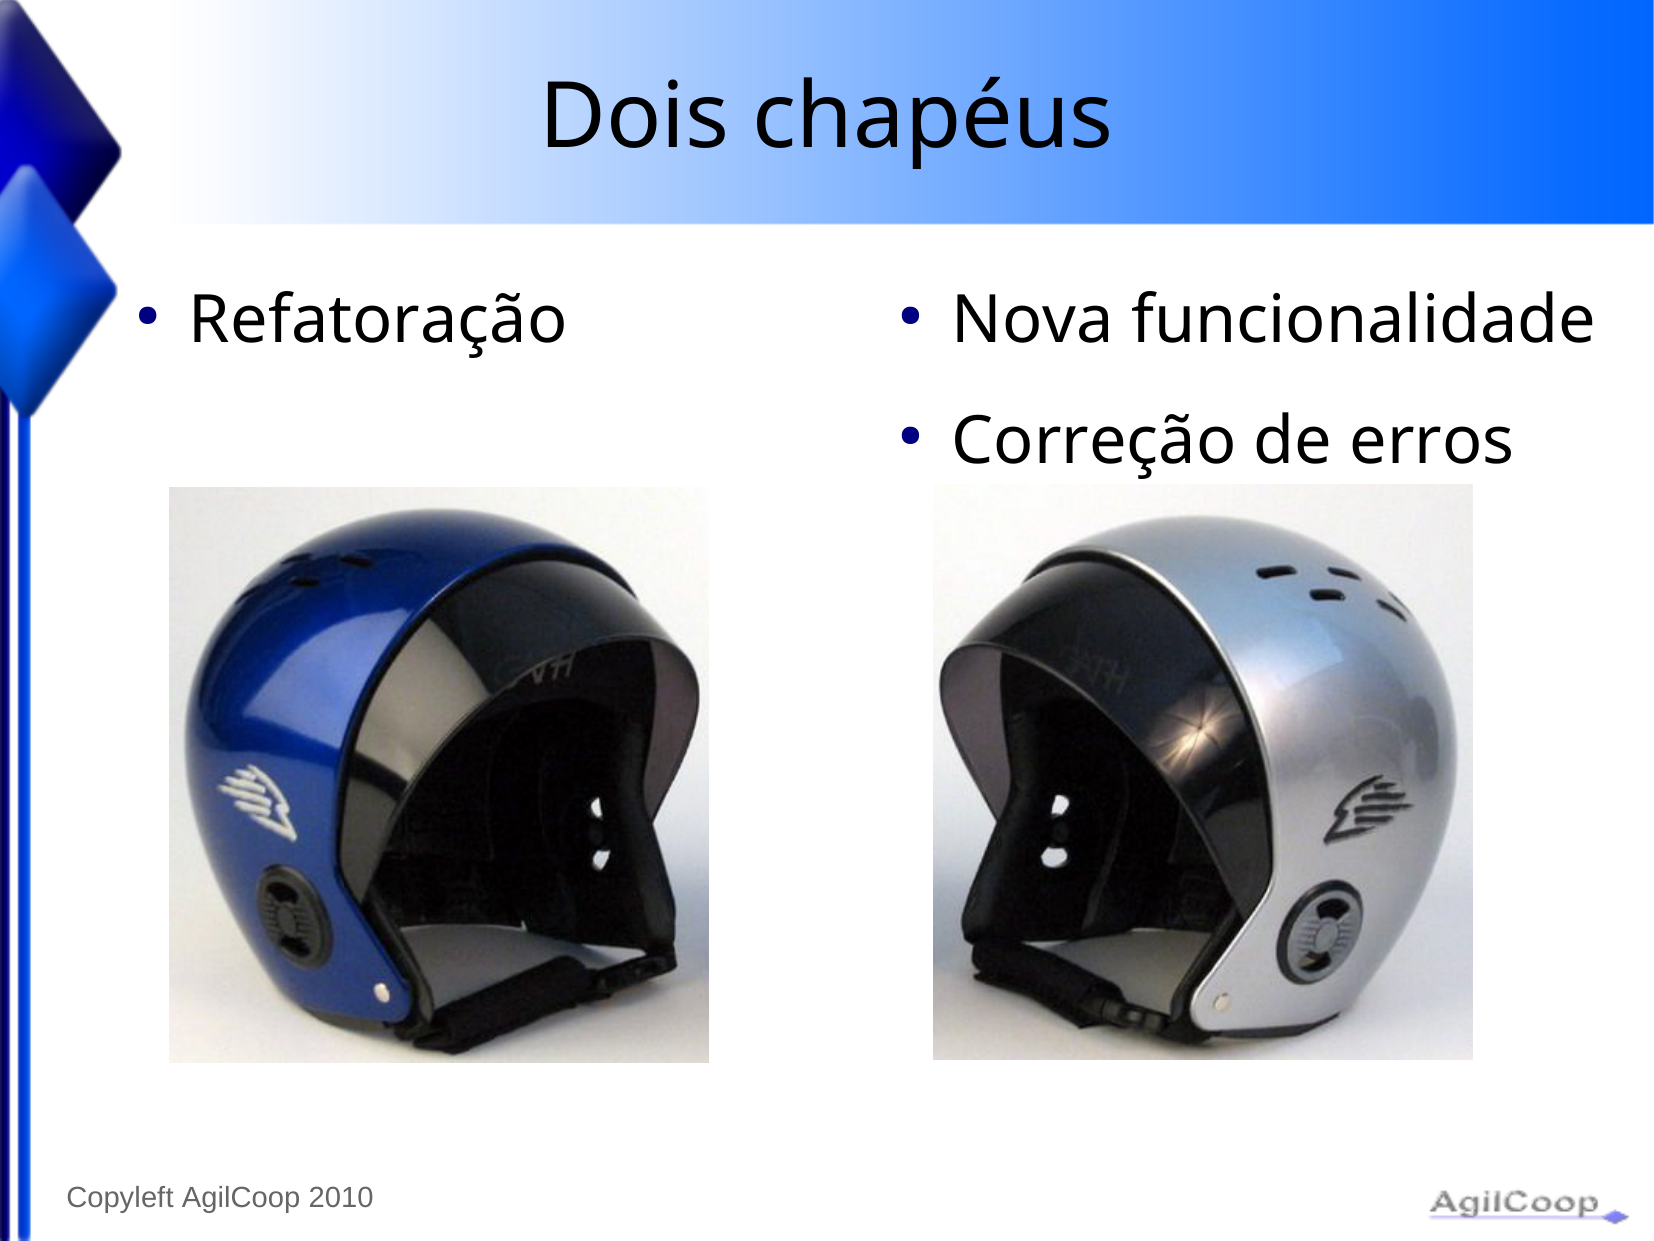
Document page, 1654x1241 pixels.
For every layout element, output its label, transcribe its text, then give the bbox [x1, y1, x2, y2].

title Dois chapéus [82, 8, 1571, 216]
list Refatoração [118, 271, 845, 1123]
picture [0, 0, 1654, 1241]
list Nova funcionalidade Correção de erros [880, 271, 1607, 1108]
